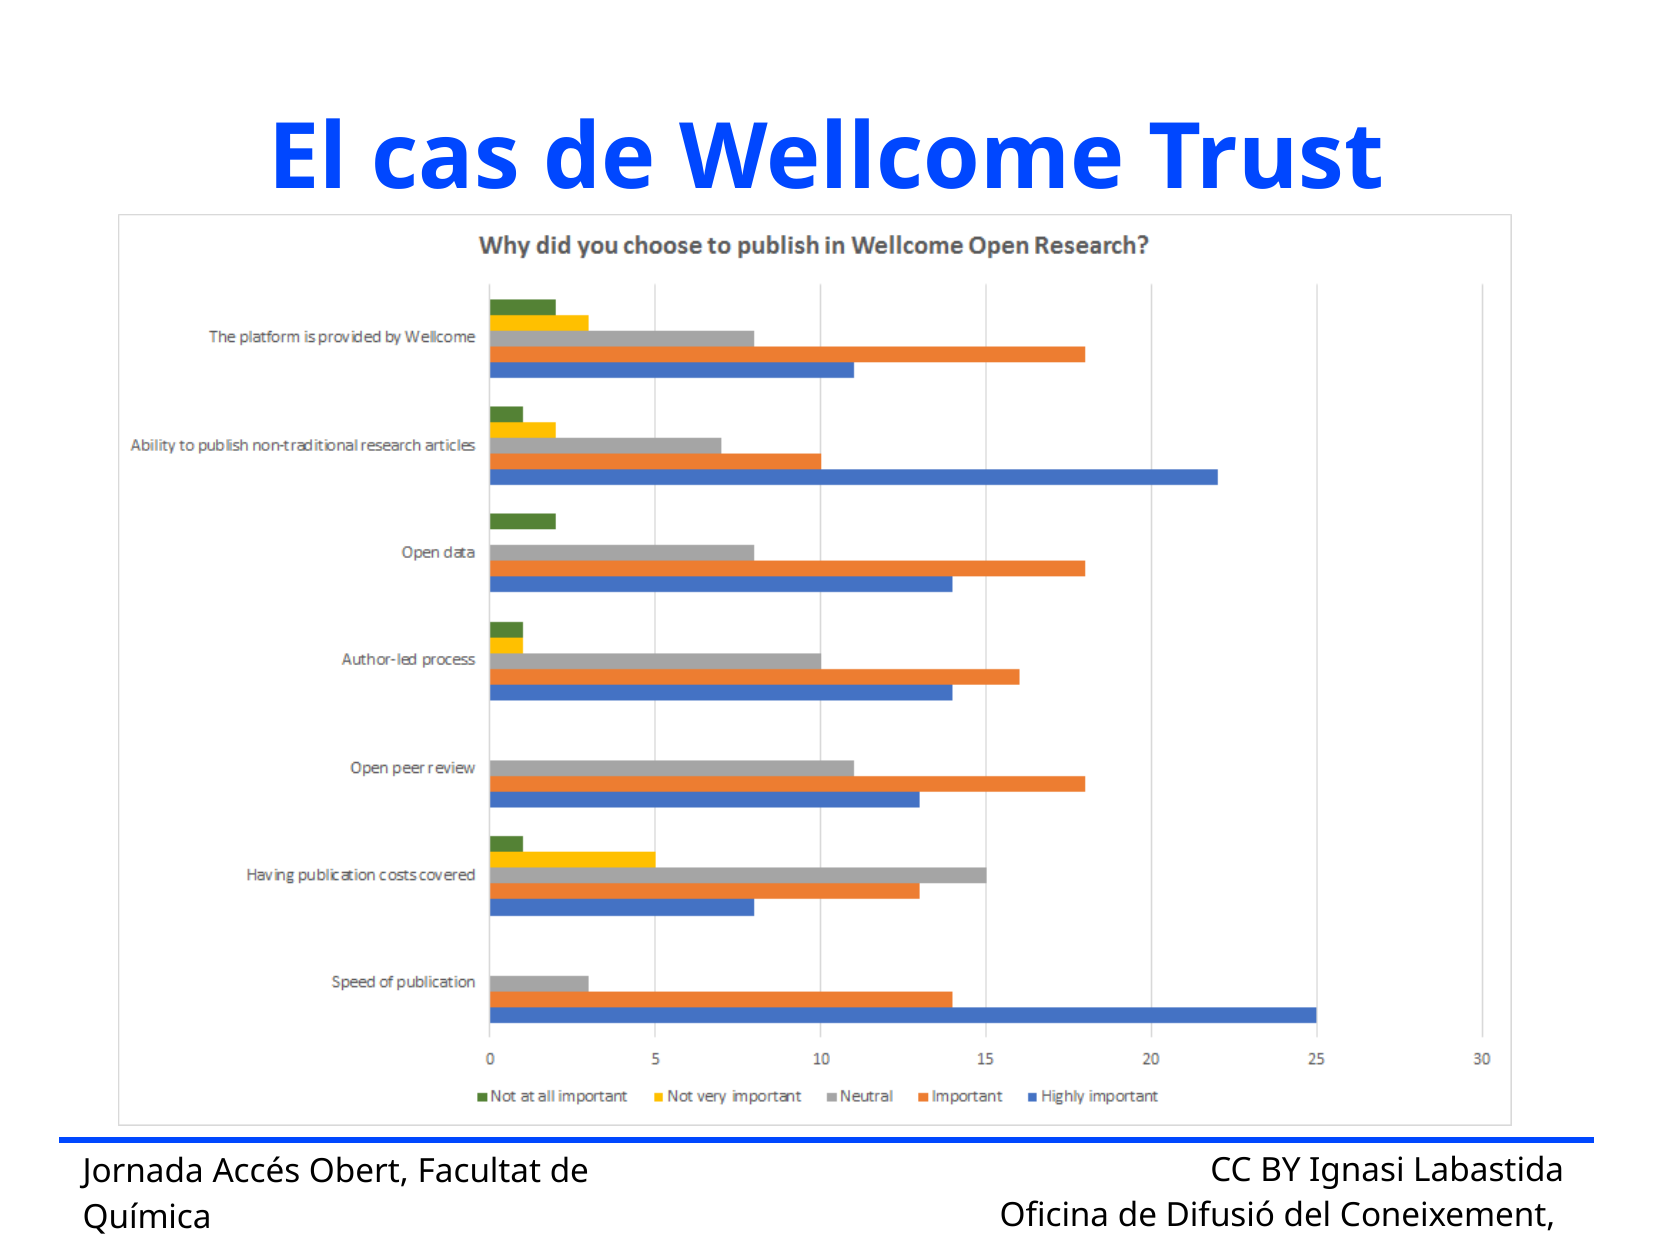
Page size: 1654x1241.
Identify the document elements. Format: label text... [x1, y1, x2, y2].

picture [118, 214, 1512, 1126]
title El cas de Wellcome Trust [82, 49, 1571, 257]
